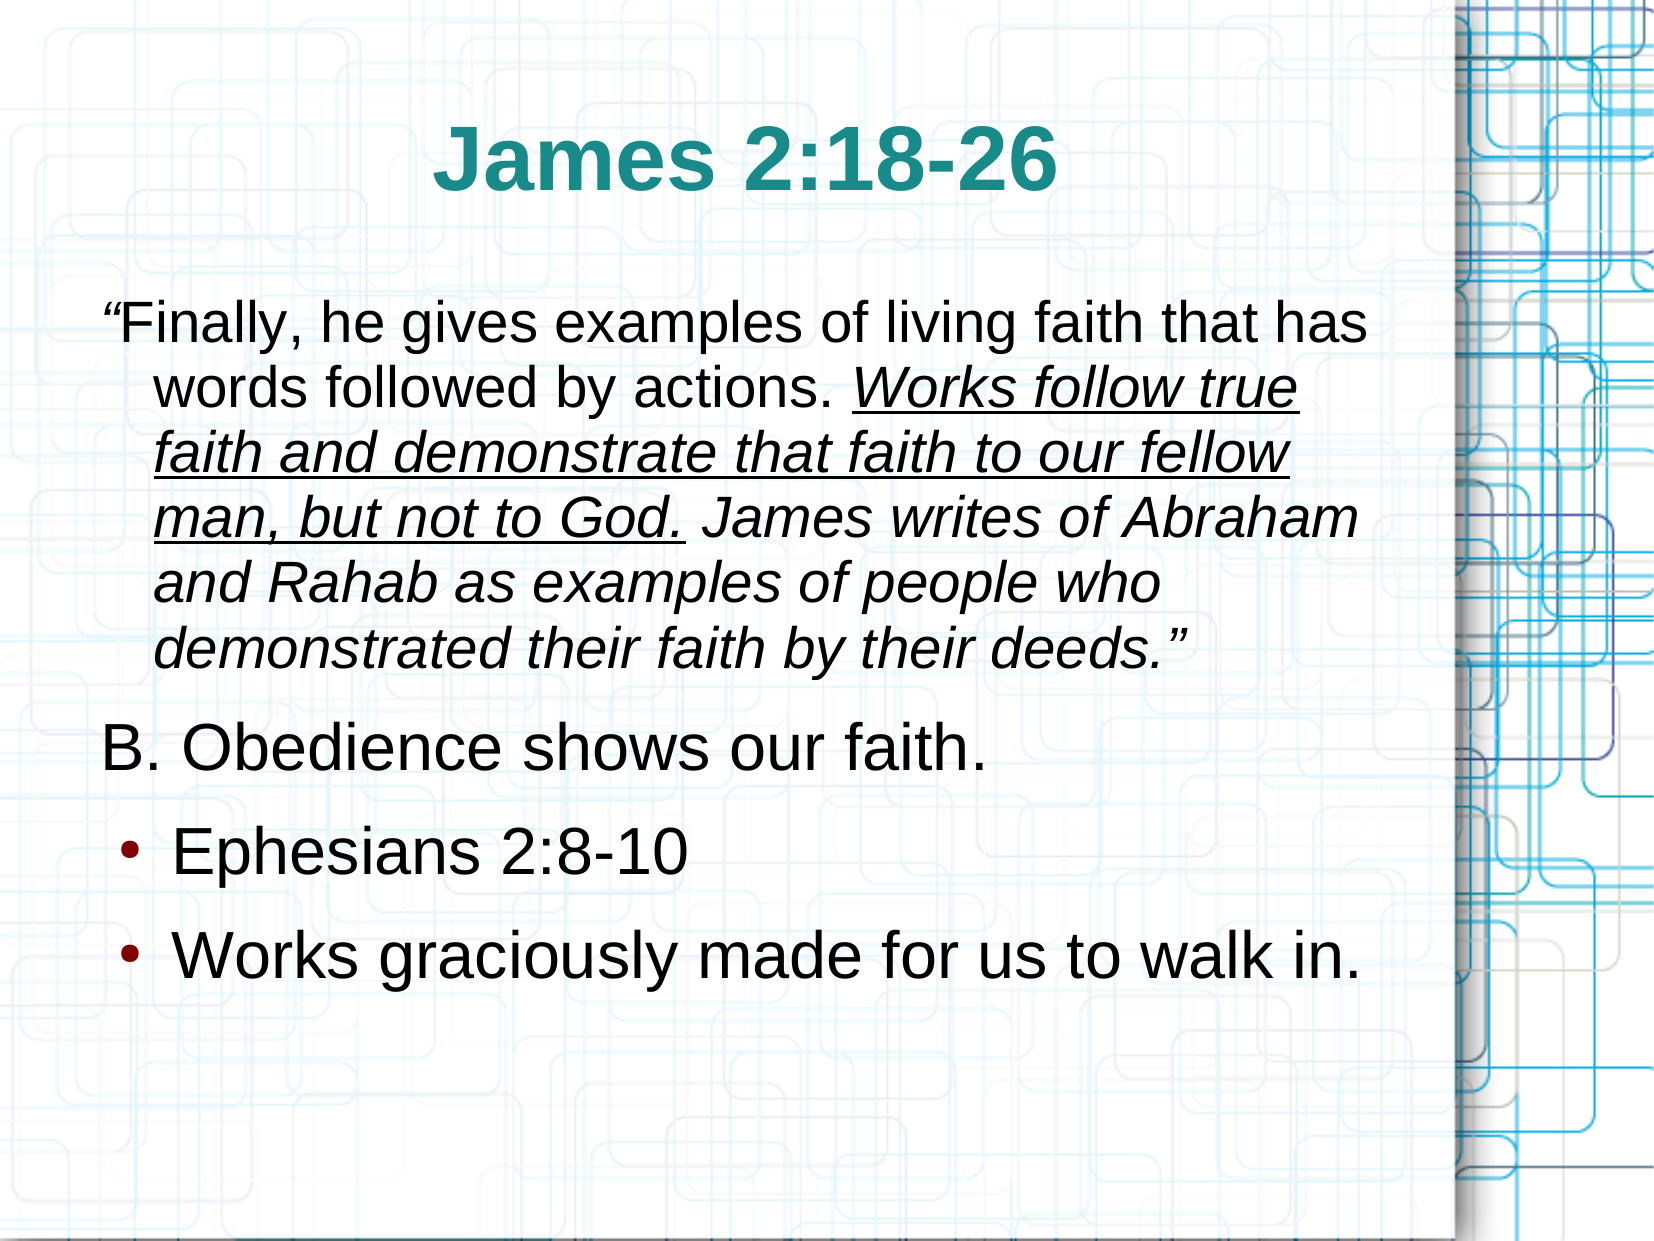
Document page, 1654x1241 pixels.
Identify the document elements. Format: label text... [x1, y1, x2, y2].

list “Finally, he gives examples of living faith that has words followed by actions. Works follow true faith and demonstrate that faith to our fellow man, but not to God. James writes of Abraham and Rahab as examples of people who demonstrated their faith by their deeds.” B. Obedience shows our faith. Ephesians 2:8-10 Works graciously made for us to walk in. [82, 290, 1418, 1109]
picture [0, 0, 1654, 1241]
title James 2:18-26 [66, 55, 1426, 263]
